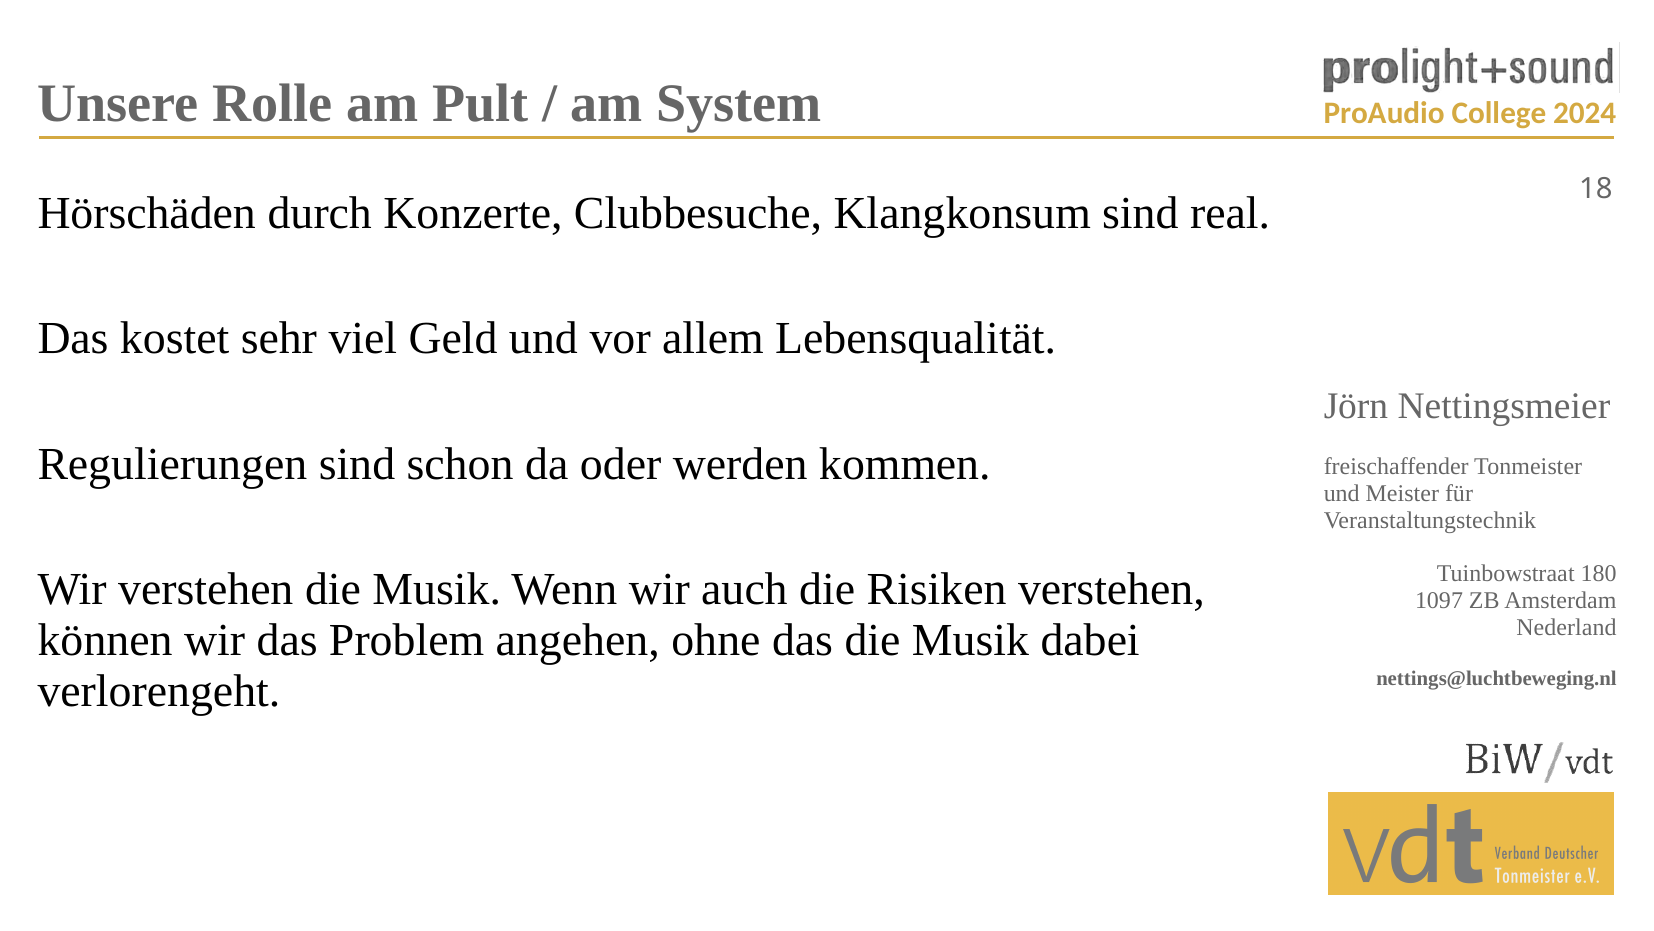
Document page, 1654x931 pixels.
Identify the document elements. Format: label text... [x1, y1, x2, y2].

list Hörschäden durch Konzerte, Clubbesuche, Klangkonsum sind real. Das kostet sehr viel Geld und vor allem Lebensqualität. Regulierungen sind schon da oder werden kommen. Wir verstehen die Musik. Wenn wir auch die Risiken verstehen, können wir das Problem angehen, ohne das die Musik dabei verlorengeht. [37, 187, 1279, 910]
title Unsere Rolle am Pult / am System [37, 45, 1282, 163]
picture [1318, 42, 1620, 93]
